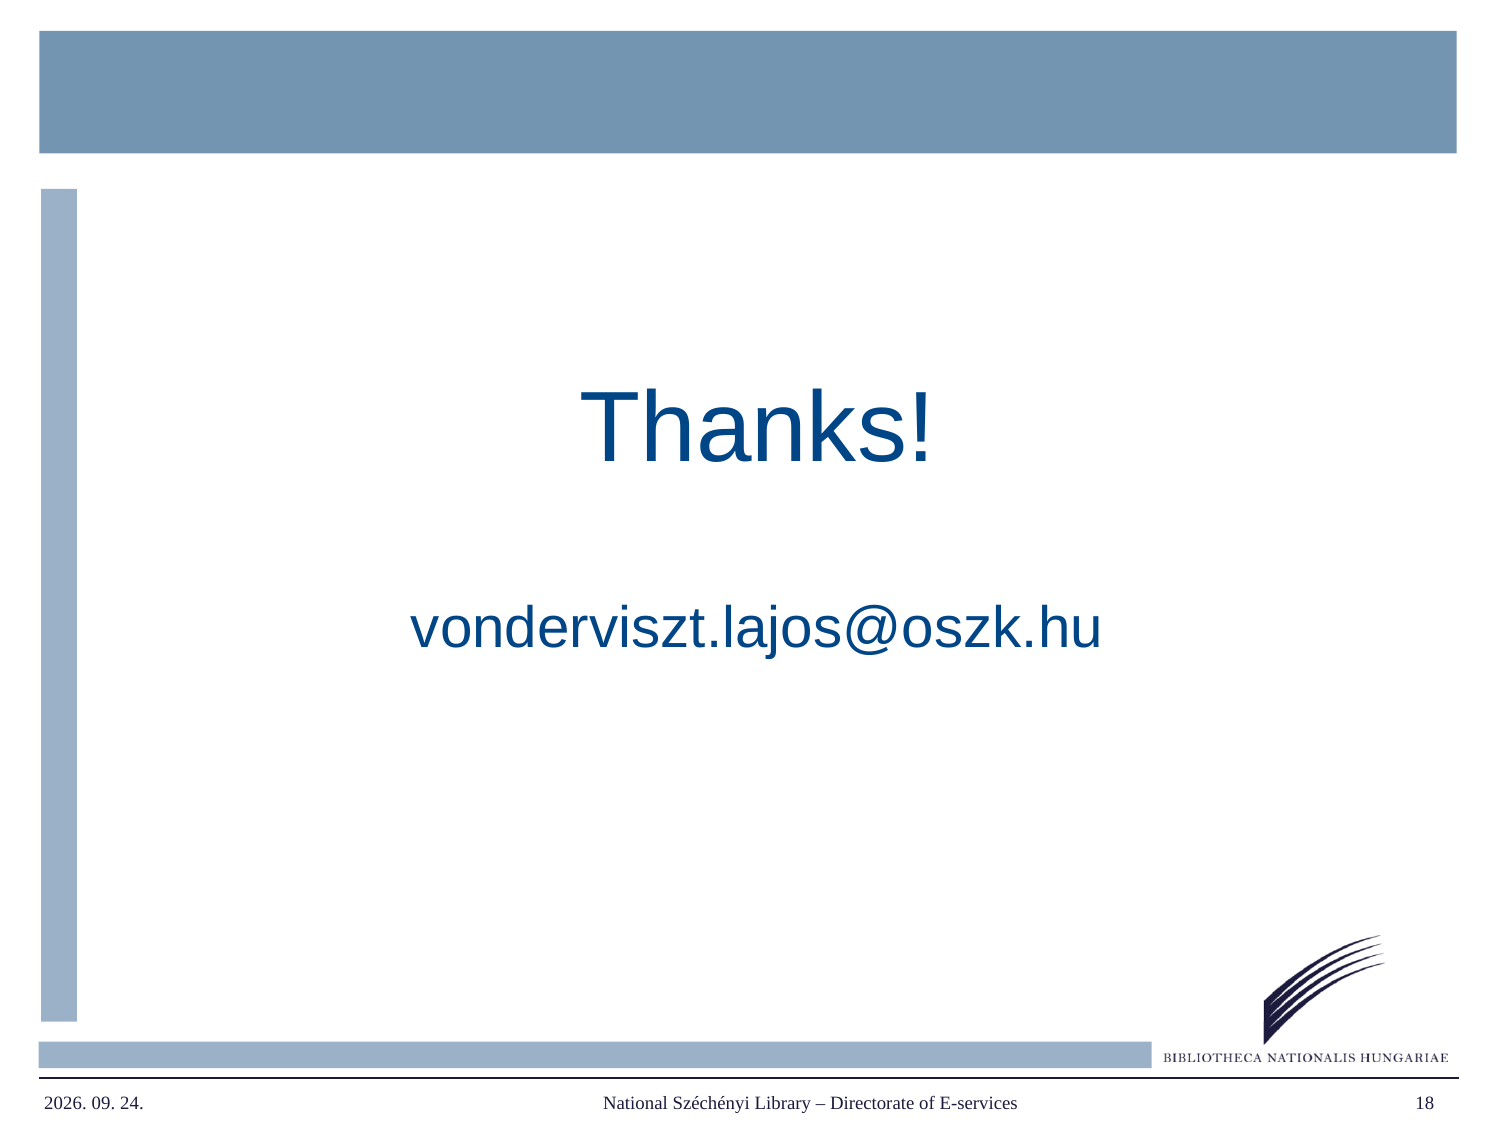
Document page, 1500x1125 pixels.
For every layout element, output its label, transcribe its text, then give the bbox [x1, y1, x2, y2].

subtitle Thanks! vonderviszt.lajos@oszk.hu [97, 189, 1418, 842]
picture [1163, 935, 1448, 1062]
